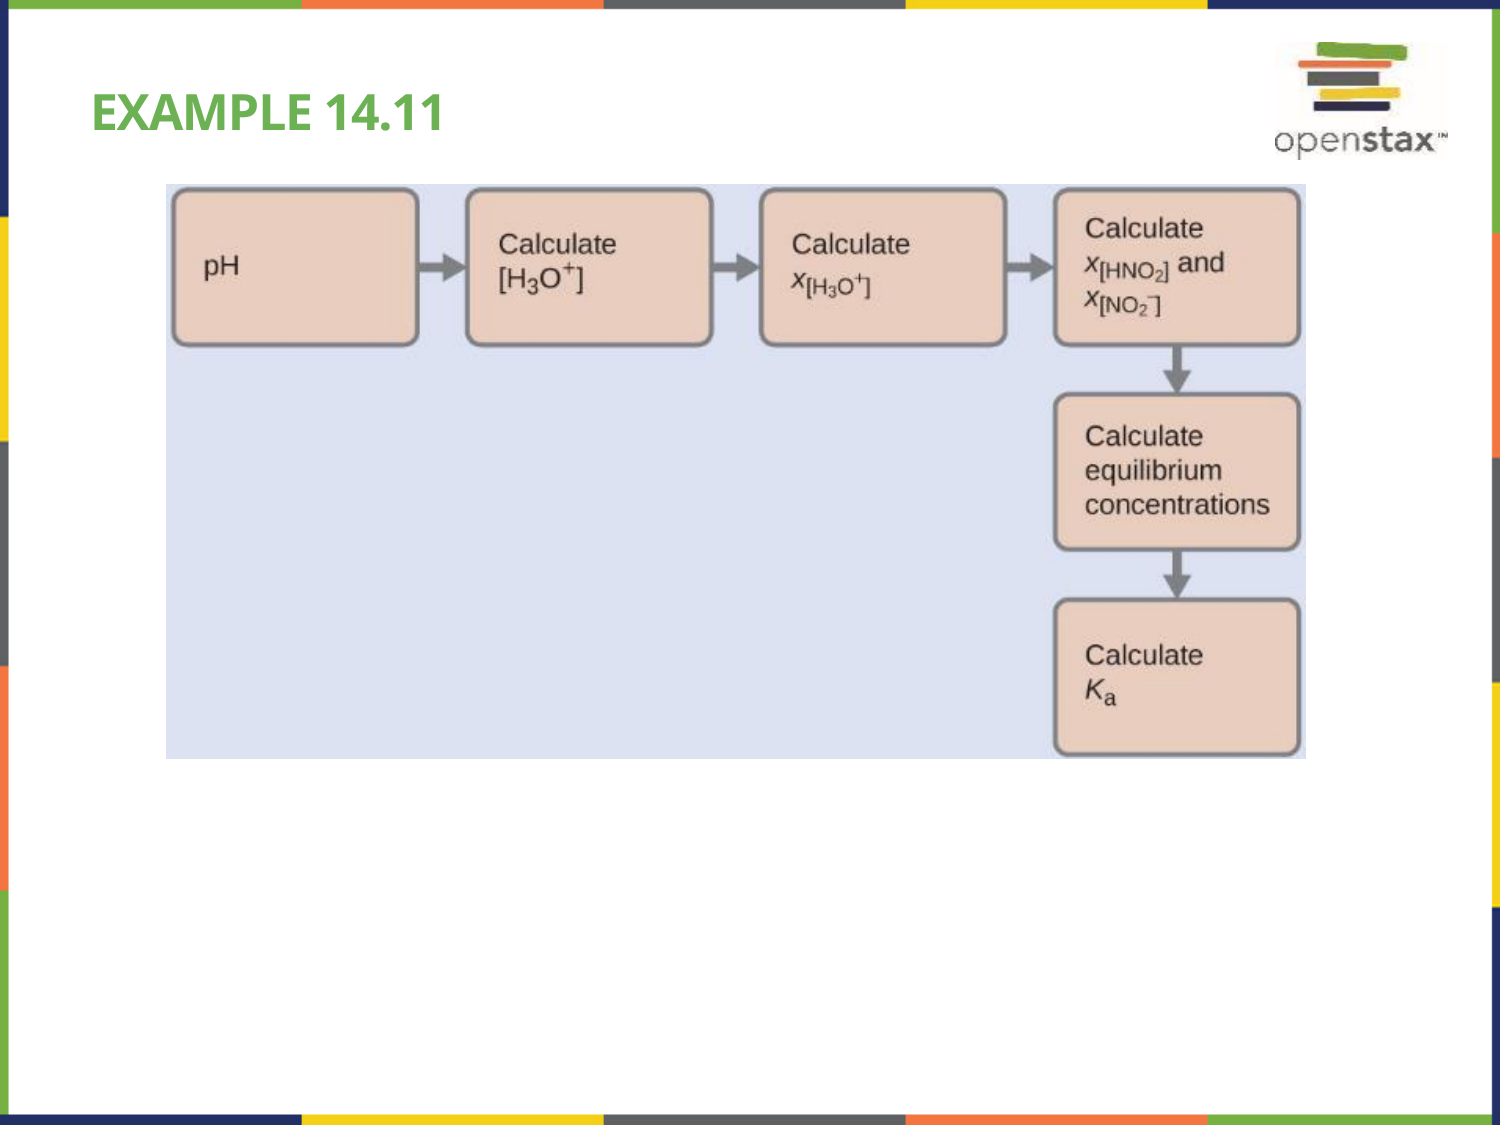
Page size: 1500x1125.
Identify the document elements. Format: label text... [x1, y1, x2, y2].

title Example 14.11 [75, 39, 1398, 148]
picture [0, 0, 1500, 1125]
